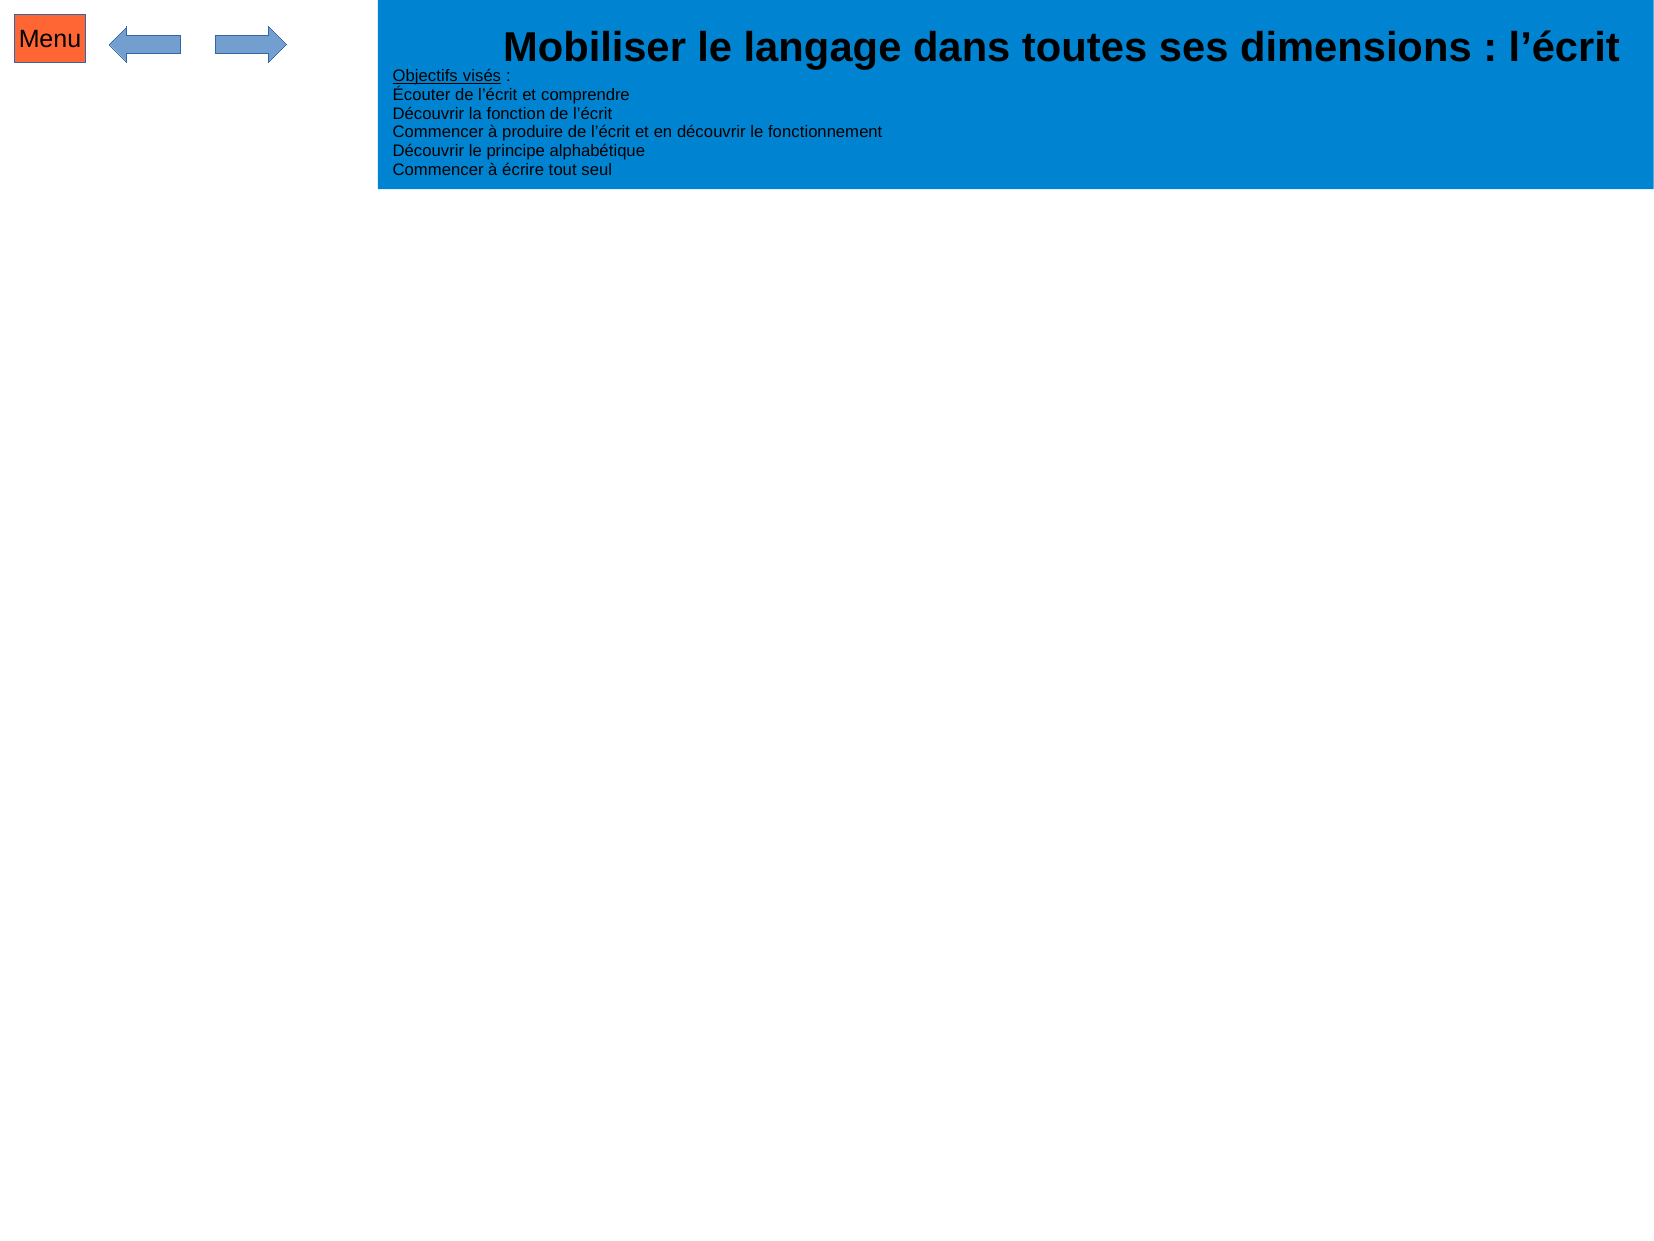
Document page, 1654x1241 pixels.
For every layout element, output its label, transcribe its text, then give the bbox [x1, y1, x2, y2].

text_box Menu [14, 14, 86, 63]
text_box [377, 0, 1654, 190]
text_box [109, 26, 181, 63]
text_box Mobiliser le langage dans toutes ses dimensions : l’écrit [488, 16, 1636, 174]
text_box Objectifs visés : Écouter de l’écrit et comprendre Découvrir la fonction de l’écrit Commencer à produire de l’écrit et en découvrir le fonctionnement Découvrir le principe alphabétique Commencer à écrire tout seul [377, 59, 1127, 191]
text_box [215, 26, 287, 63]
